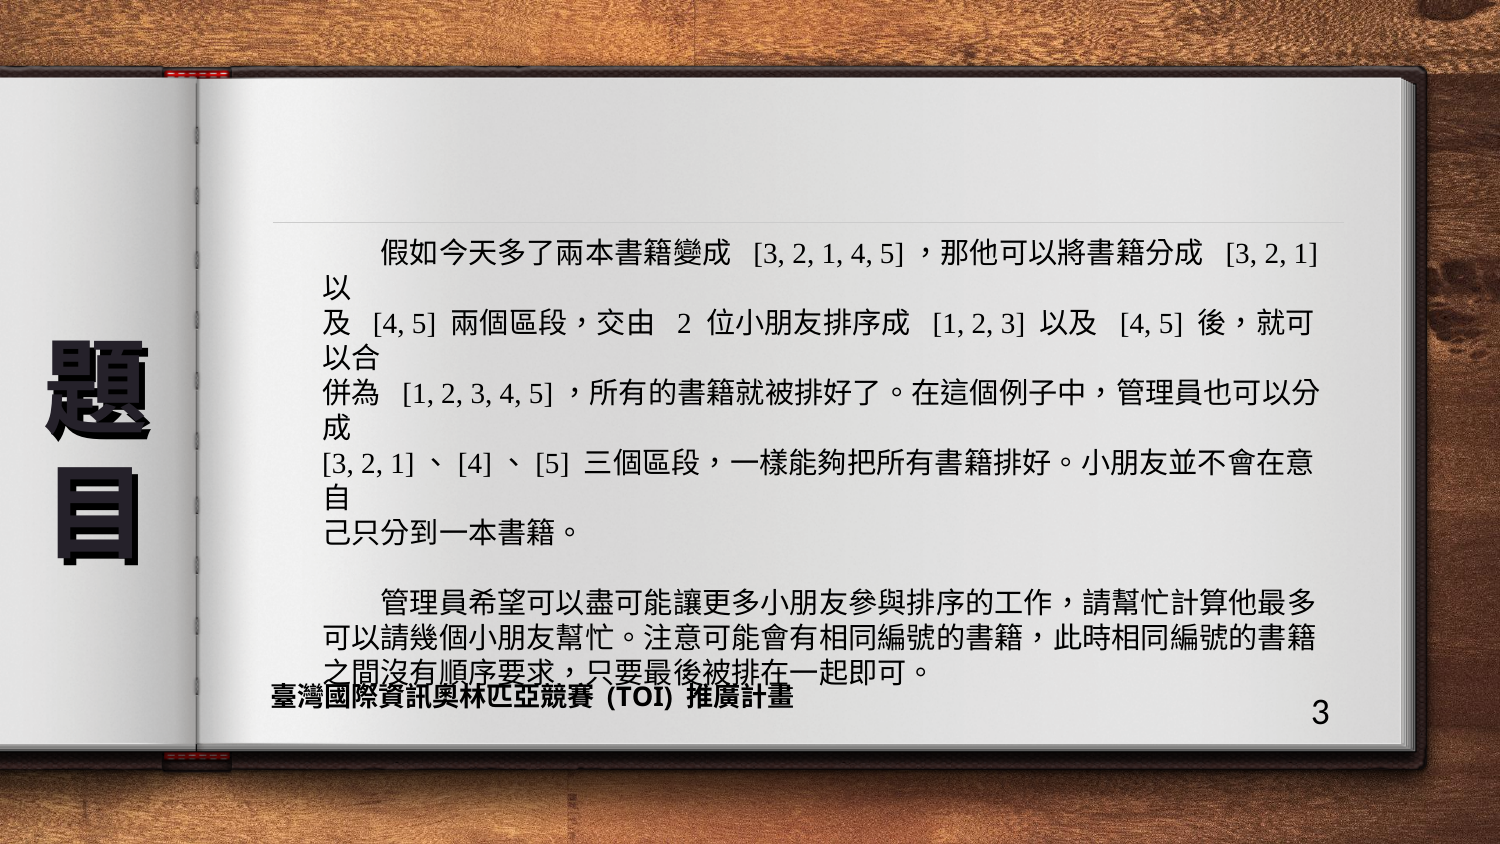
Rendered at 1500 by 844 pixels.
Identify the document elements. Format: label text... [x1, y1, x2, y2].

text_box [1295, 672, 1386, 737]
title 題 目 [28, 306, 210, 552]
text_box 假如今天多了兩本書籍變成 [3, 2, 1, 4, 5]，那他可以將書籍分成 [3, 2, 1] 以 及 [4, 5] 兩個區段，交由 2 位小朋友排序成 [1, 2, 3] 以及 [4, 5] 後，就可以合 併為 [1, 2, 3, 4, 5]，所有的書籍就被排好了。在這個例子中，管理員也可以分成 [3, 2, 1]、[4]、[5] 三個區段，一樣能夠把所有書籍排好。小朋友並不會在意自 己只分到一本書籍。 管理員希望可以盡可能讓更多小朋友參與排序的工作，請幫忙計算他最多 可以請幾個小朋友幫忙。注意可能會有相同編號的書籍，此時相同編號的書籍 之間沒有順序要求，只要最後被排在一起即可。 [307, 227, 1341, 697]
